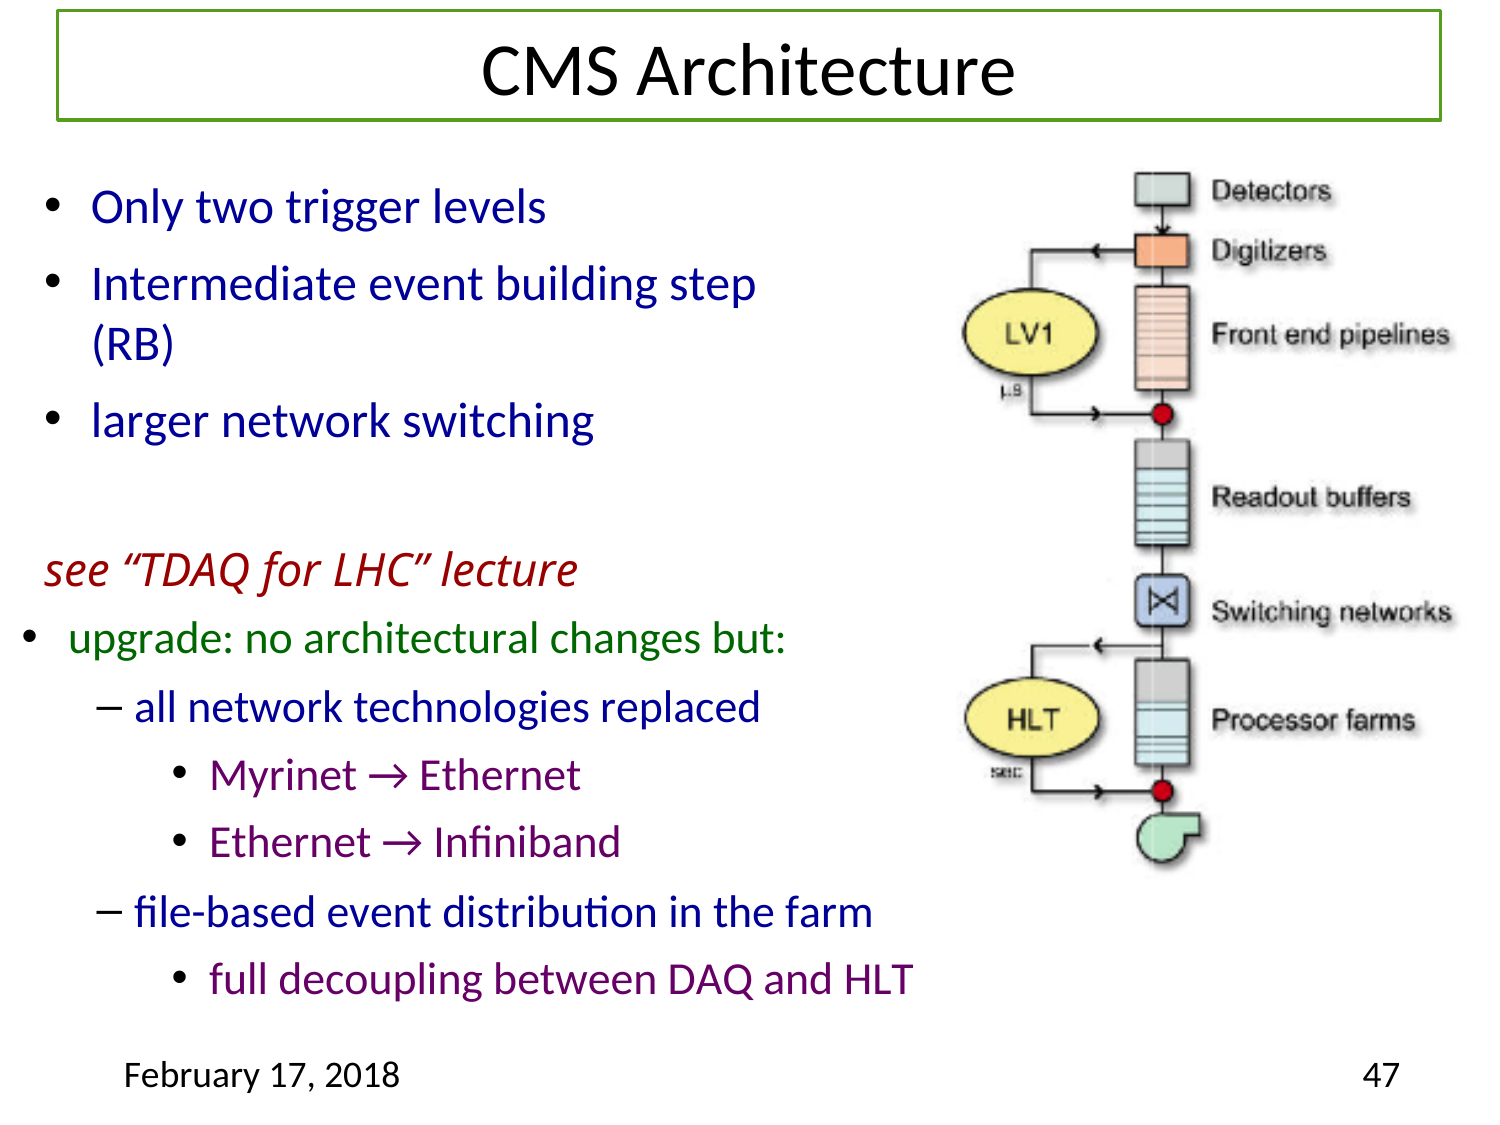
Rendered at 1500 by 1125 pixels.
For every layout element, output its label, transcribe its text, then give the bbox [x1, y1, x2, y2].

title CMS Architecture [57, 10, 1441, 121]
list Only two trigger levels Intermediate event building step (RB) larger network switching see “TDAQ for LHC” lecture [29, 166, 868, 555]
list upgrade: no architectural changes but: all network technologies replaced Myrinet → Ethernet Ethernet → Infiniband file-based event distribution in the farm full decoupling between DAQ and HLT [6, 600, 1093, 1036]
picture [901, 136, 1472, 884]
